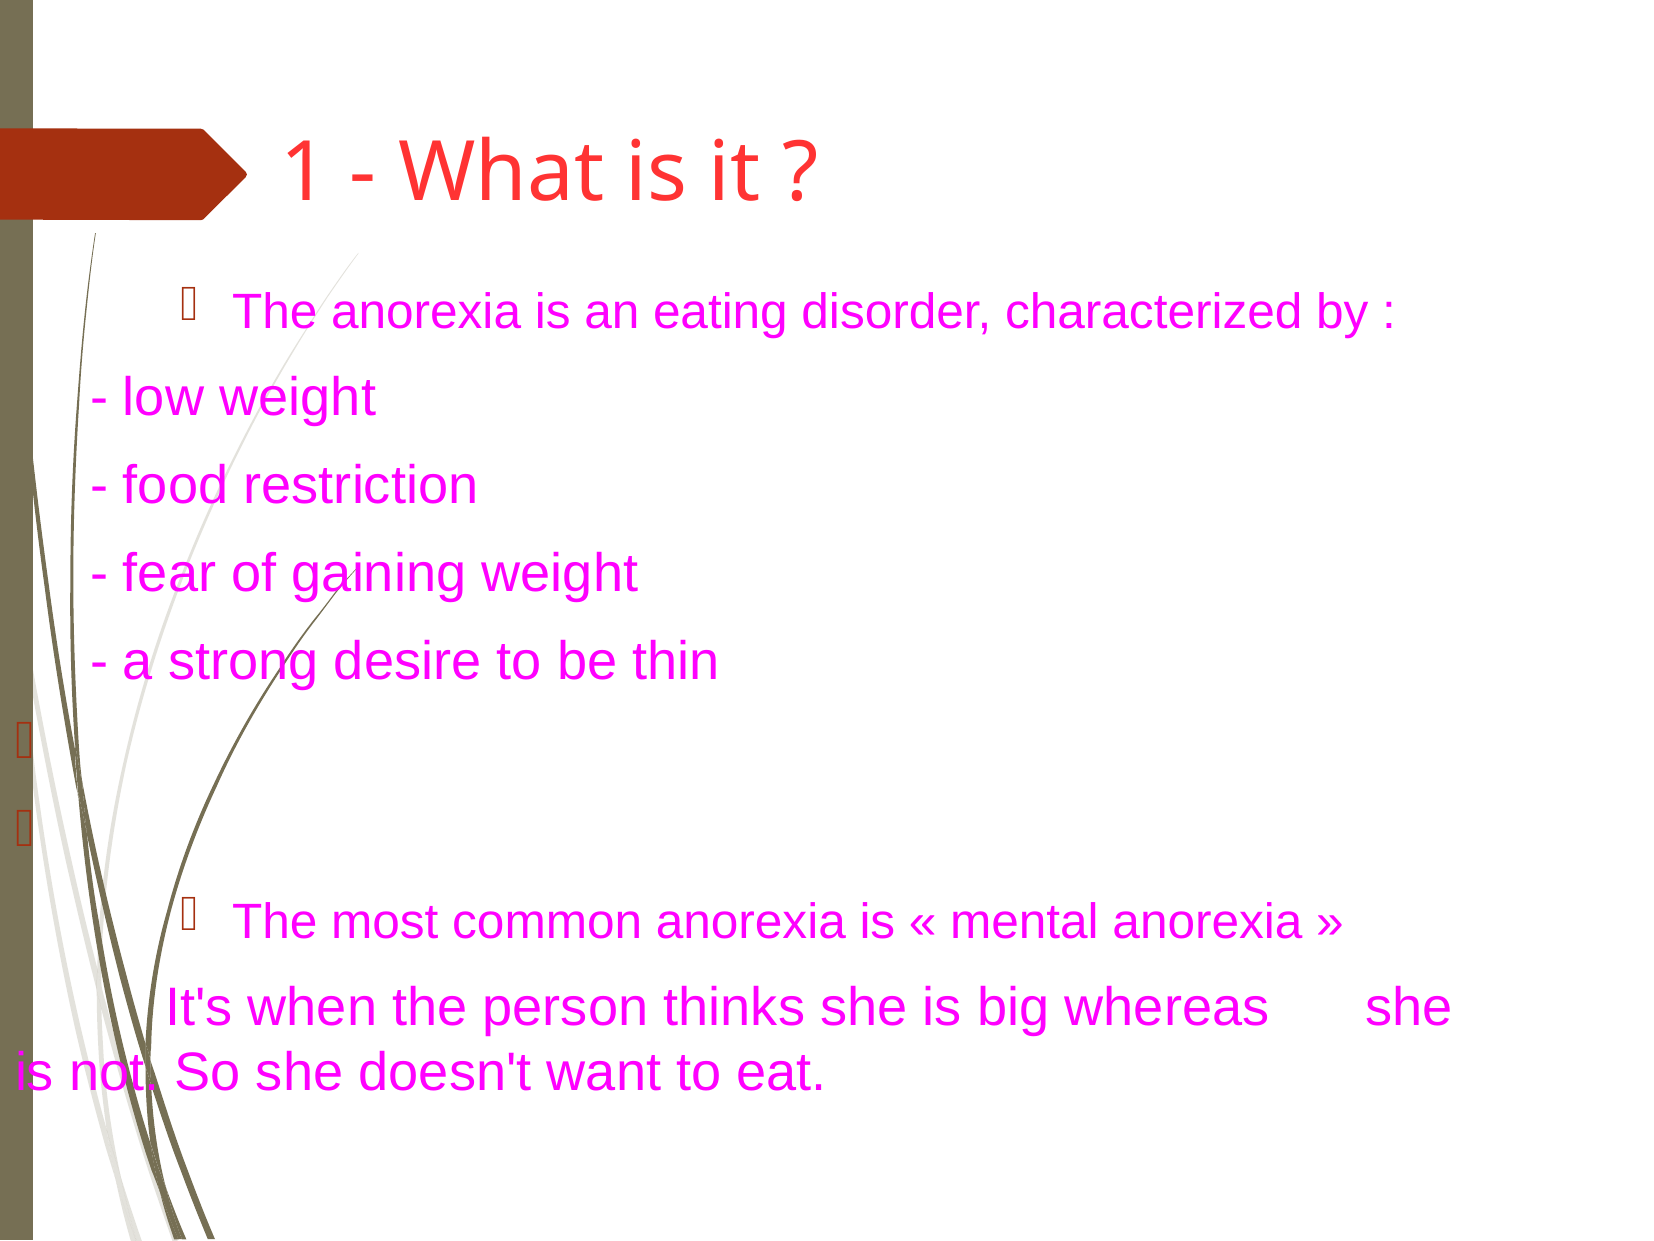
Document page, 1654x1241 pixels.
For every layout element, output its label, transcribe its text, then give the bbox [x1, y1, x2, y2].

title 1 - What is it ? [244, 109, 971, 271]
list The anorexia is an eating disorder, characterized by : - low weight - food restriction - fear of gaining weight - a strong desire to be thin The most common anorexia is « mental anorexia » It's when the person thinks she is big whereas she is not. So she doesn't want to eat. [0, 271, 1489, 1176]
